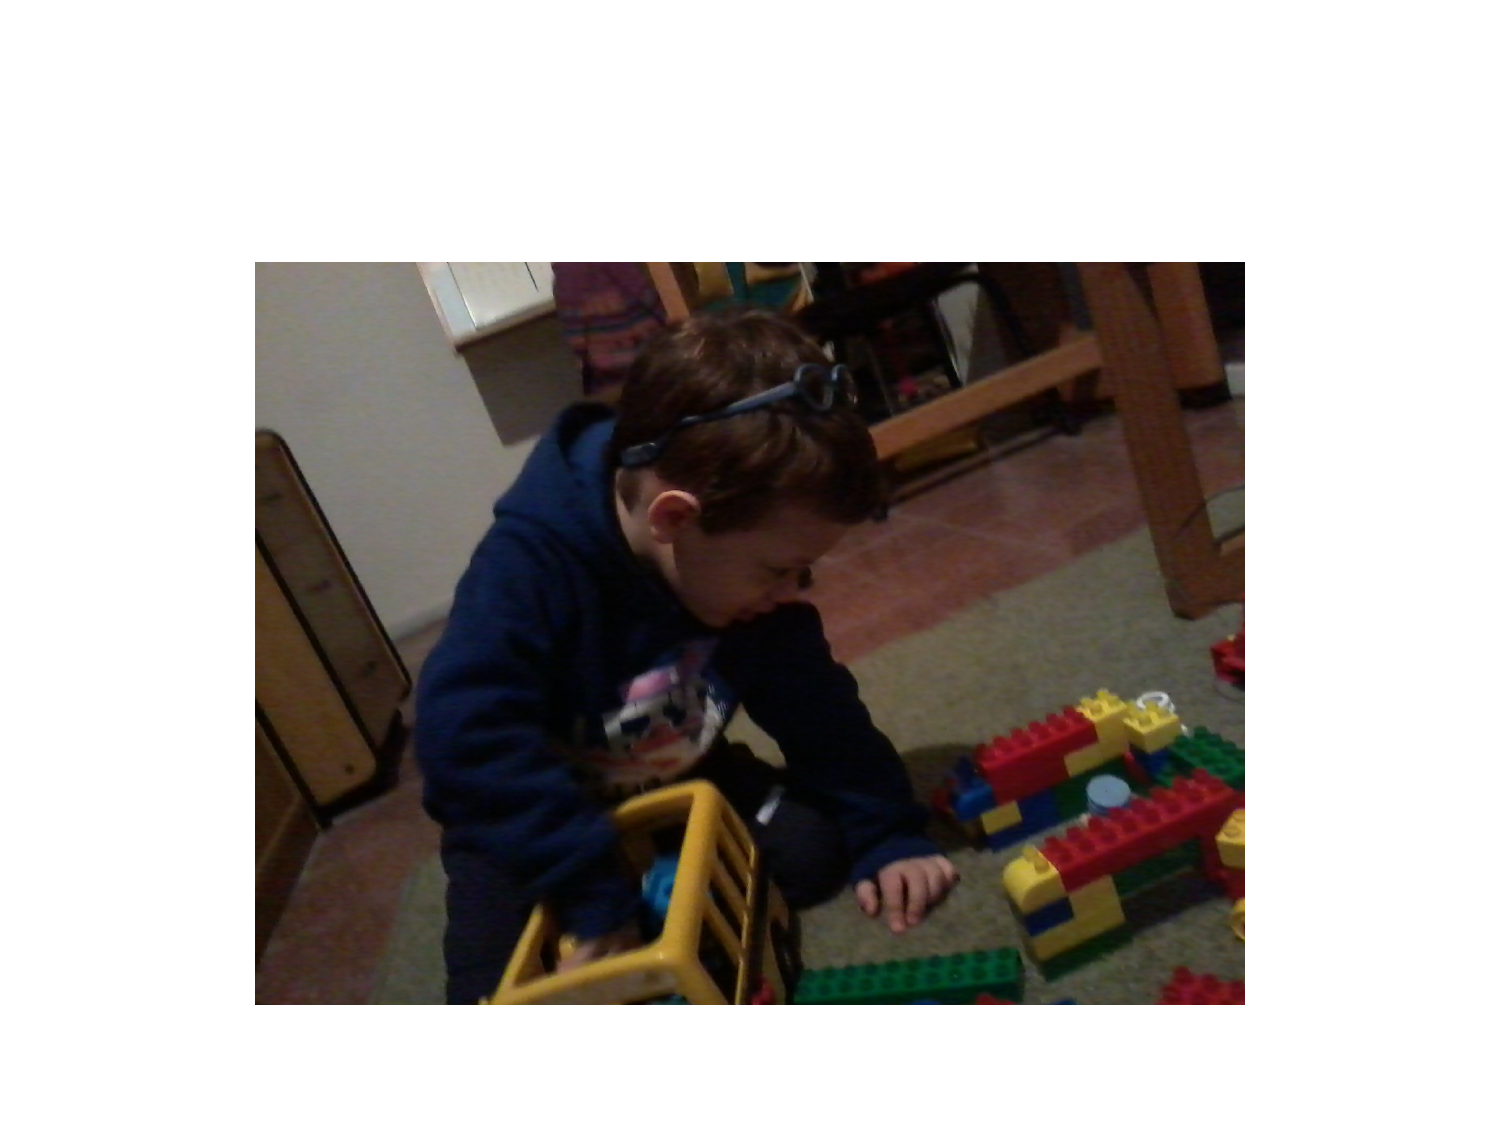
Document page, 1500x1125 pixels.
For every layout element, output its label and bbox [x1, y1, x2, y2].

picture [255, 262, 1245, 1005]
